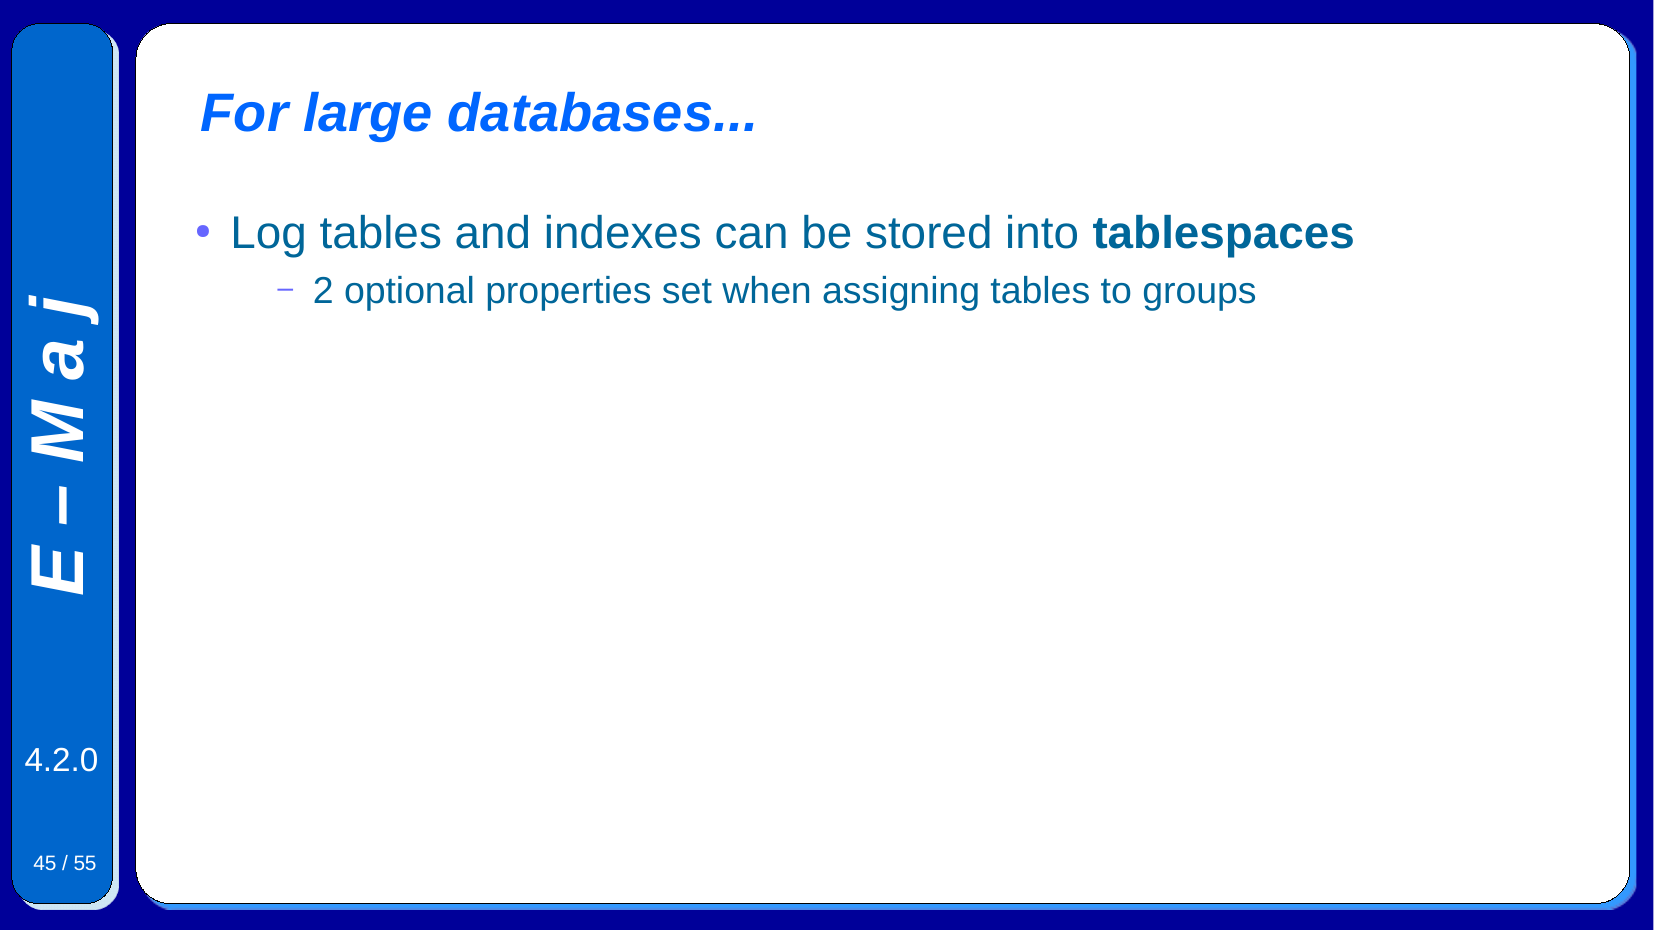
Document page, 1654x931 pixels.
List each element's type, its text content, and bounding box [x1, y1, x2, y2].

list Log tables and indexes can be stored into tablespaces 2 optional properties set when assigning tables to groups [177, 206, 1587, 827]
title For large databases... [200, 34, 1575, 191]
